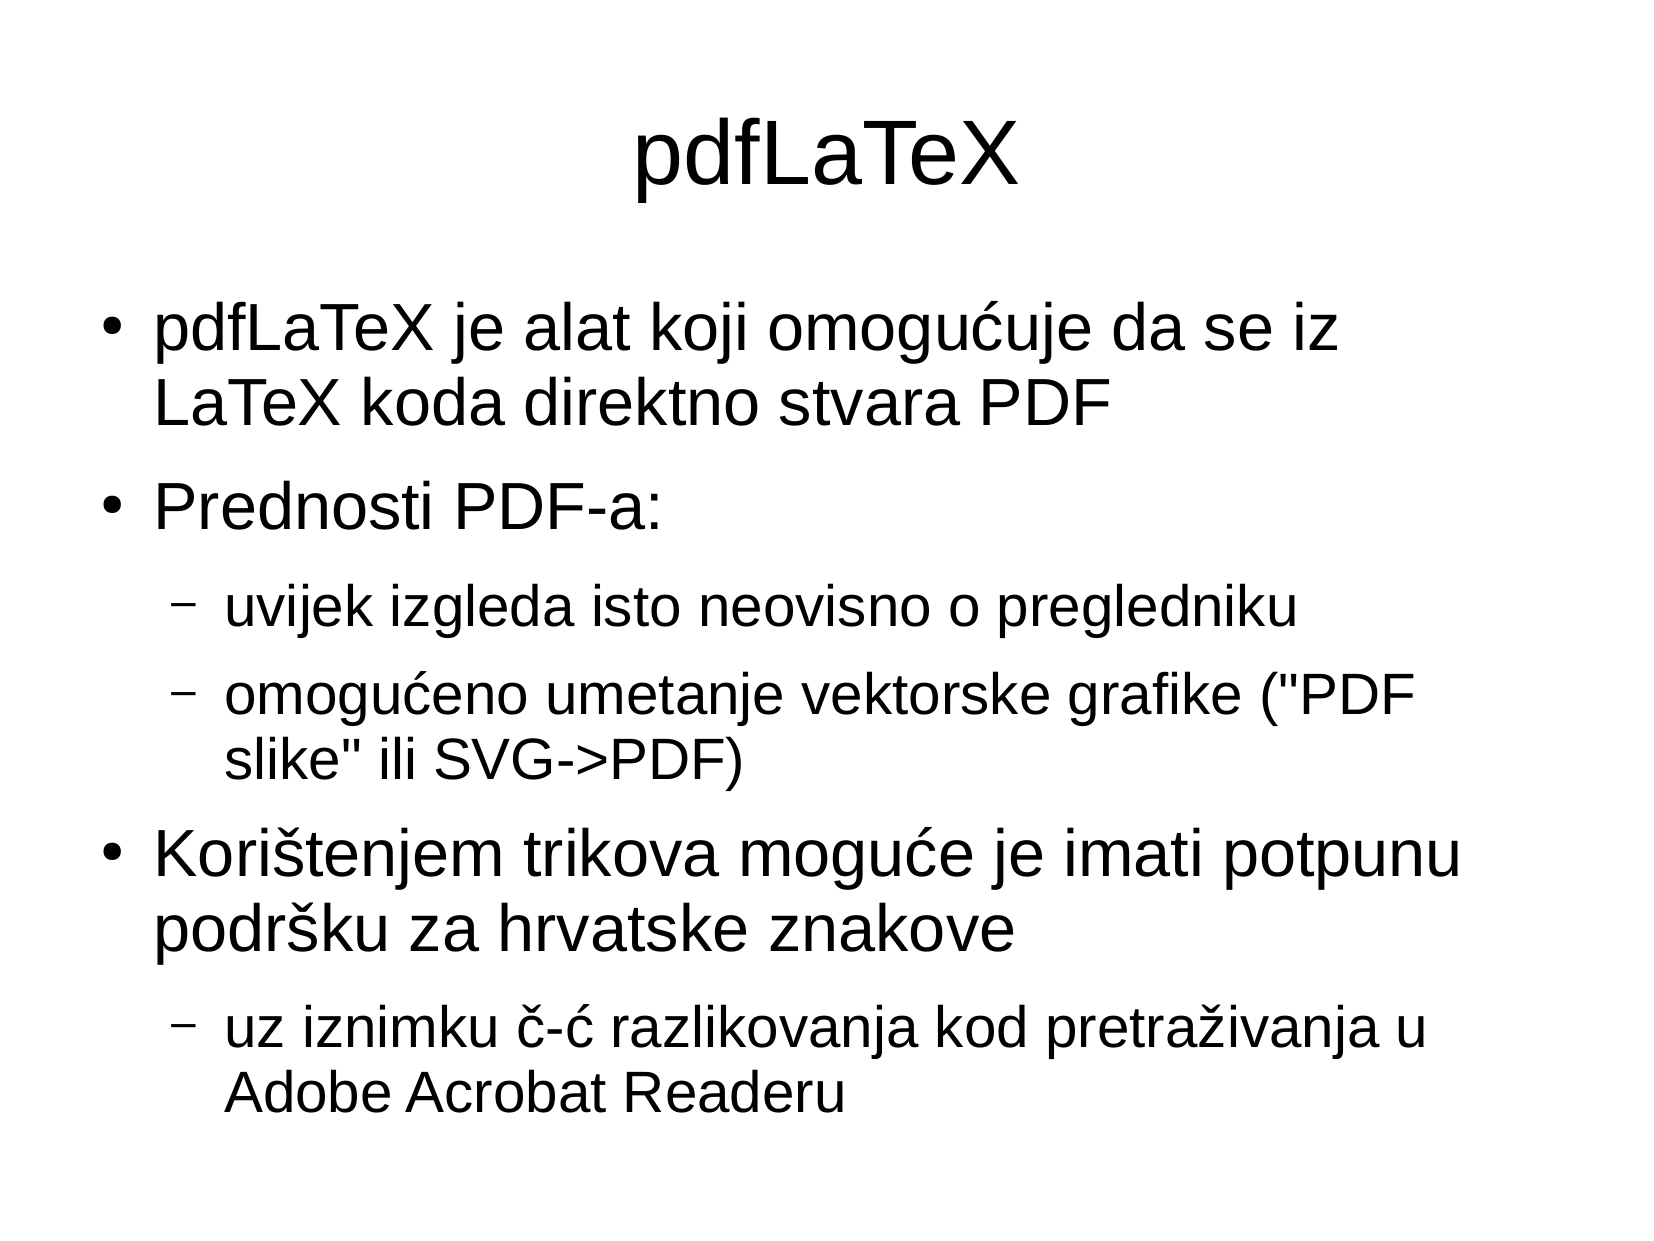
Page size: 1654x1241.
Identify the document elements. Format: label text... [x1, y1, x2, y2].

title pdfLaTeX [82, 49, 1571, 257]
list pdfLaTeX je alat koji omogućuje da se iz LaTeX koda direktno stvara PDF Prednosti PDF-a: uvijek izgleda isto neovisno o pregledniku omogućeno umetanje vektorske grafike ("PDF slike" ili SVG->PDF) Korištenjem trikova moguće je imati potpunu podršku za hrvatske znakove uz iznimku č-ć razlikovanja kod pretraživanja u Adobe Acrobat Readeru [82, 290, 1538, 1158]
